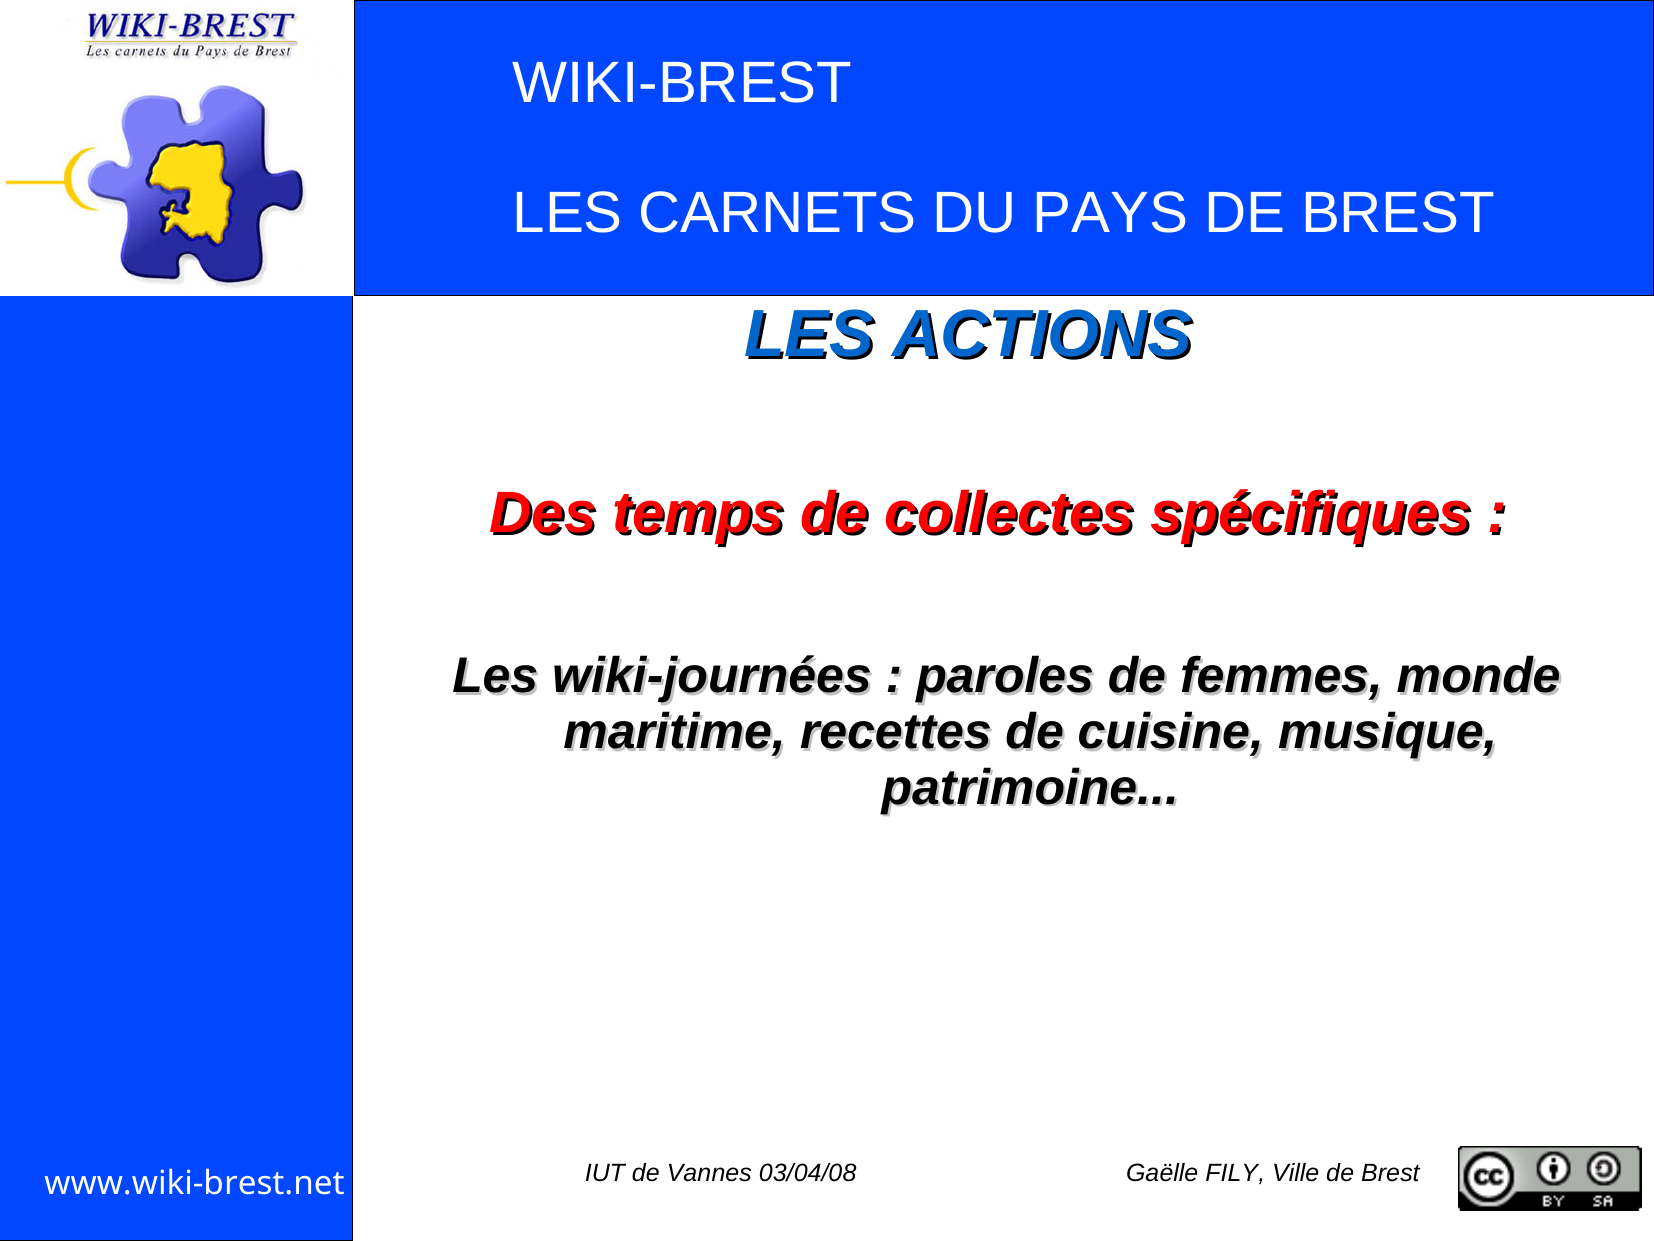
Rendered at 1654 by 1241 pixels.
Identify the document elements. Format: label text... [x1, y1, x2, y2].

picture [0, 0, 354, 296]
picture [1458, 1146, 1642, 1211]
list LES ACTIONS Des temps de collectes spécifiques : Les wiki-journées : paroles de femmes, monde maritime, recettes de cuisine, musique, patrimoine... [295, 296, 1625, 1141]
